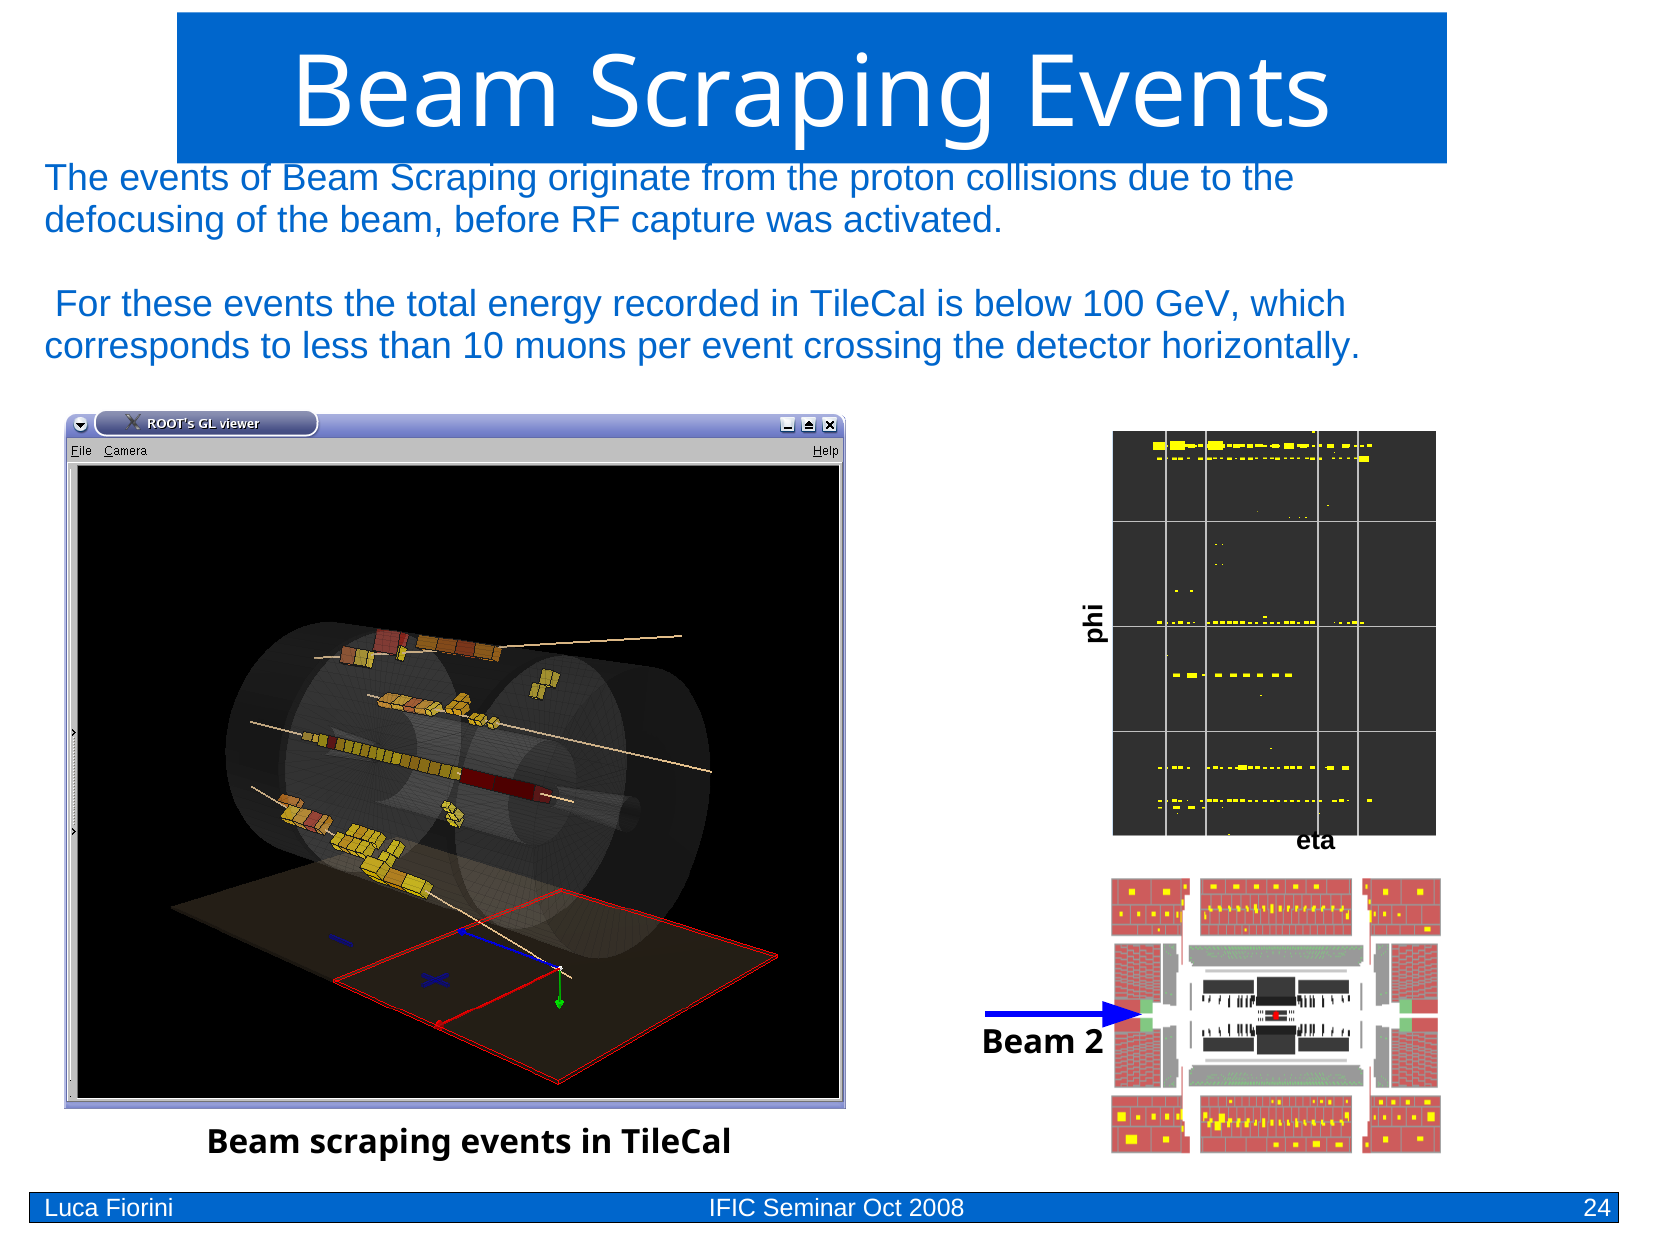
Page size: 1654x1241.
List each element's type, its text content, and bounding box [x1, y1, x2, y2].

text_box The events of Beam Scraping originate from the proton collisions due to the defocusing of the beam, before RF capture was activated. For these events the total energy recorded in TileCal is below 100 GeV, which corresponds to less than 10 muons per event crossing the detector horizontally. [29, 149, 1388, 397]
picture [64, 409, 846, 1110]
picture [1112, 431, 1436, 836]
text_box Beam scraping events in TileCal [191, 1117, 748, 1163]
text_box Beam 2 [966, 1014, 1182, 1092]
text_box eta [1258, 818, 1381, 868]
text_box Luca Fiorini IFIC Seminar Oct 2008 24 [29, 1192, 1619, 1223]
picture [1102, 877, 1444, 1164]
text_box Beam Scraping Events [177, 12, 1447, 148]
text_box phi [1070, 563, 1121, 686]
